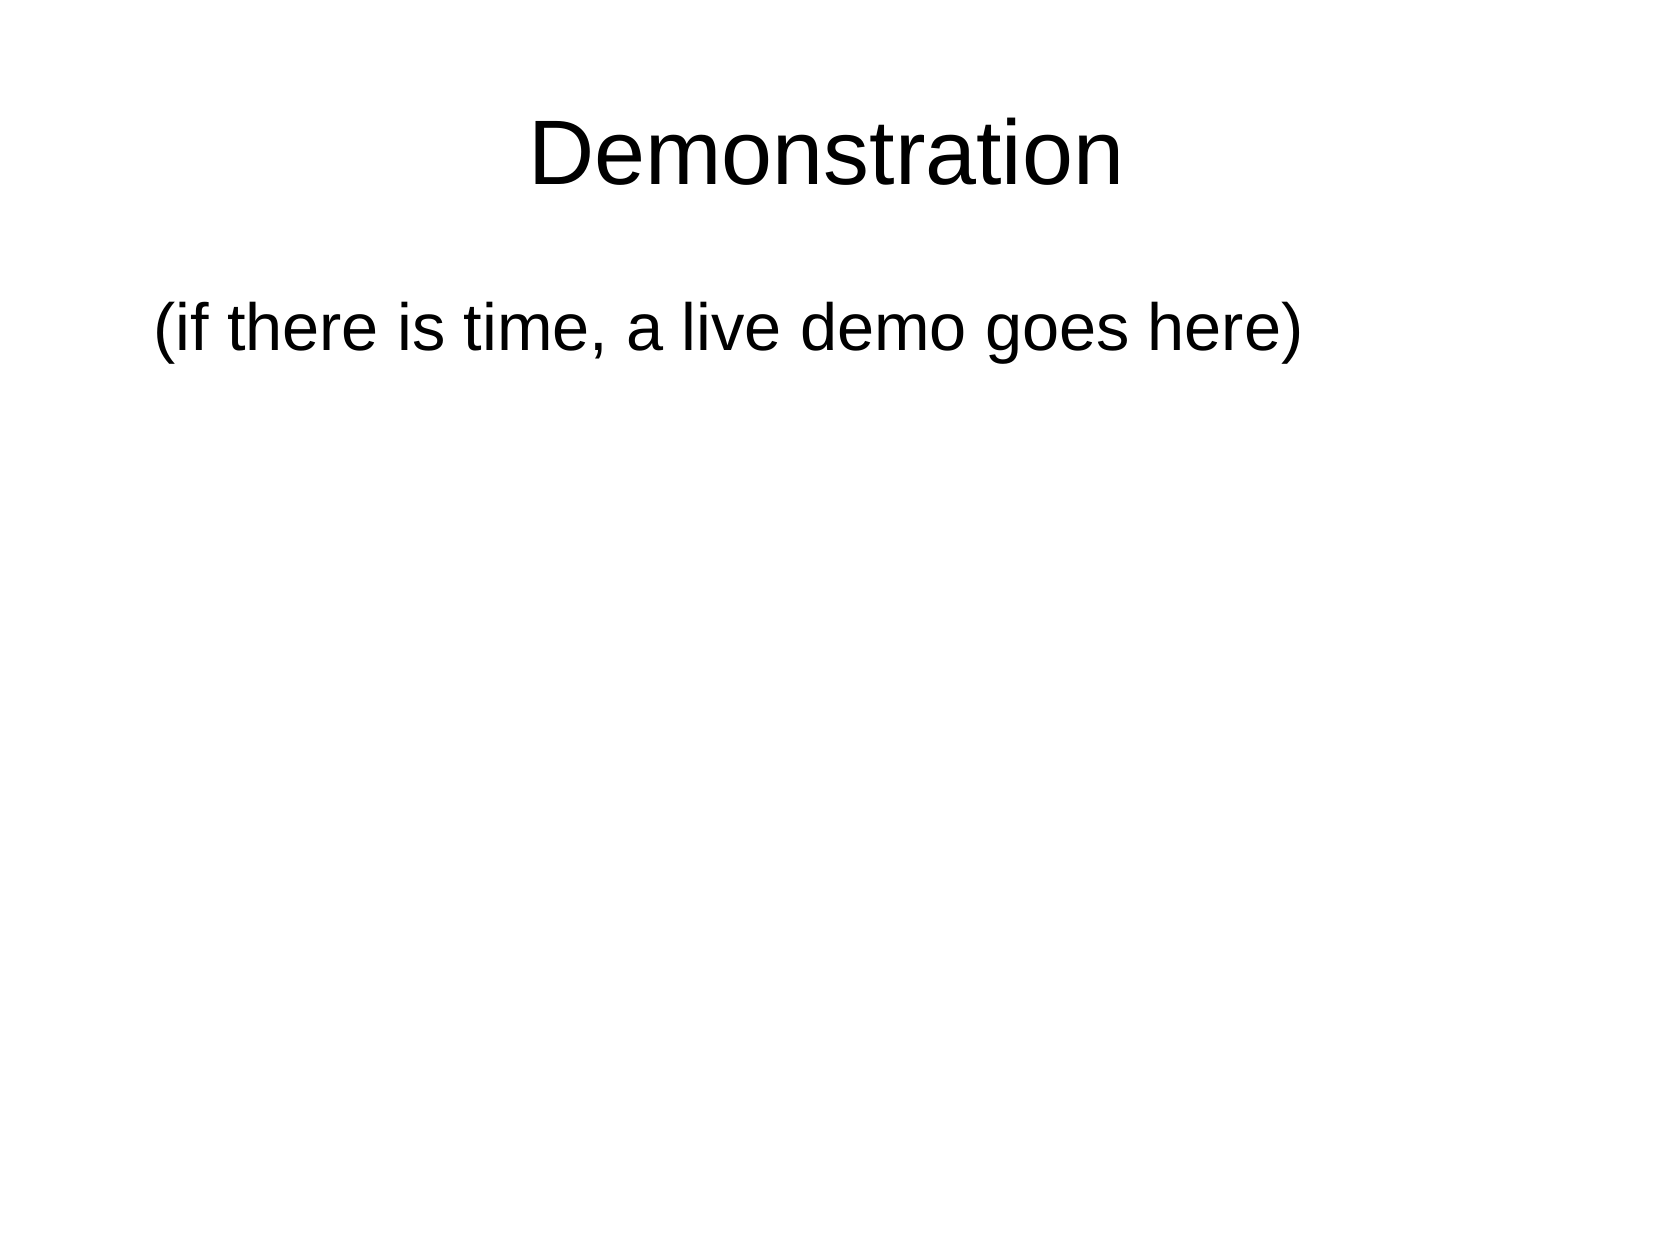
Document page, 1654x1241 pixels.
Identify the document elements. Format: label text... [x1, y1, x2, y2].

title Demonstration [82, 49, 1571, 257]
list (if there is time, a live demo goes here) [82, 290, 1571, 1010]
